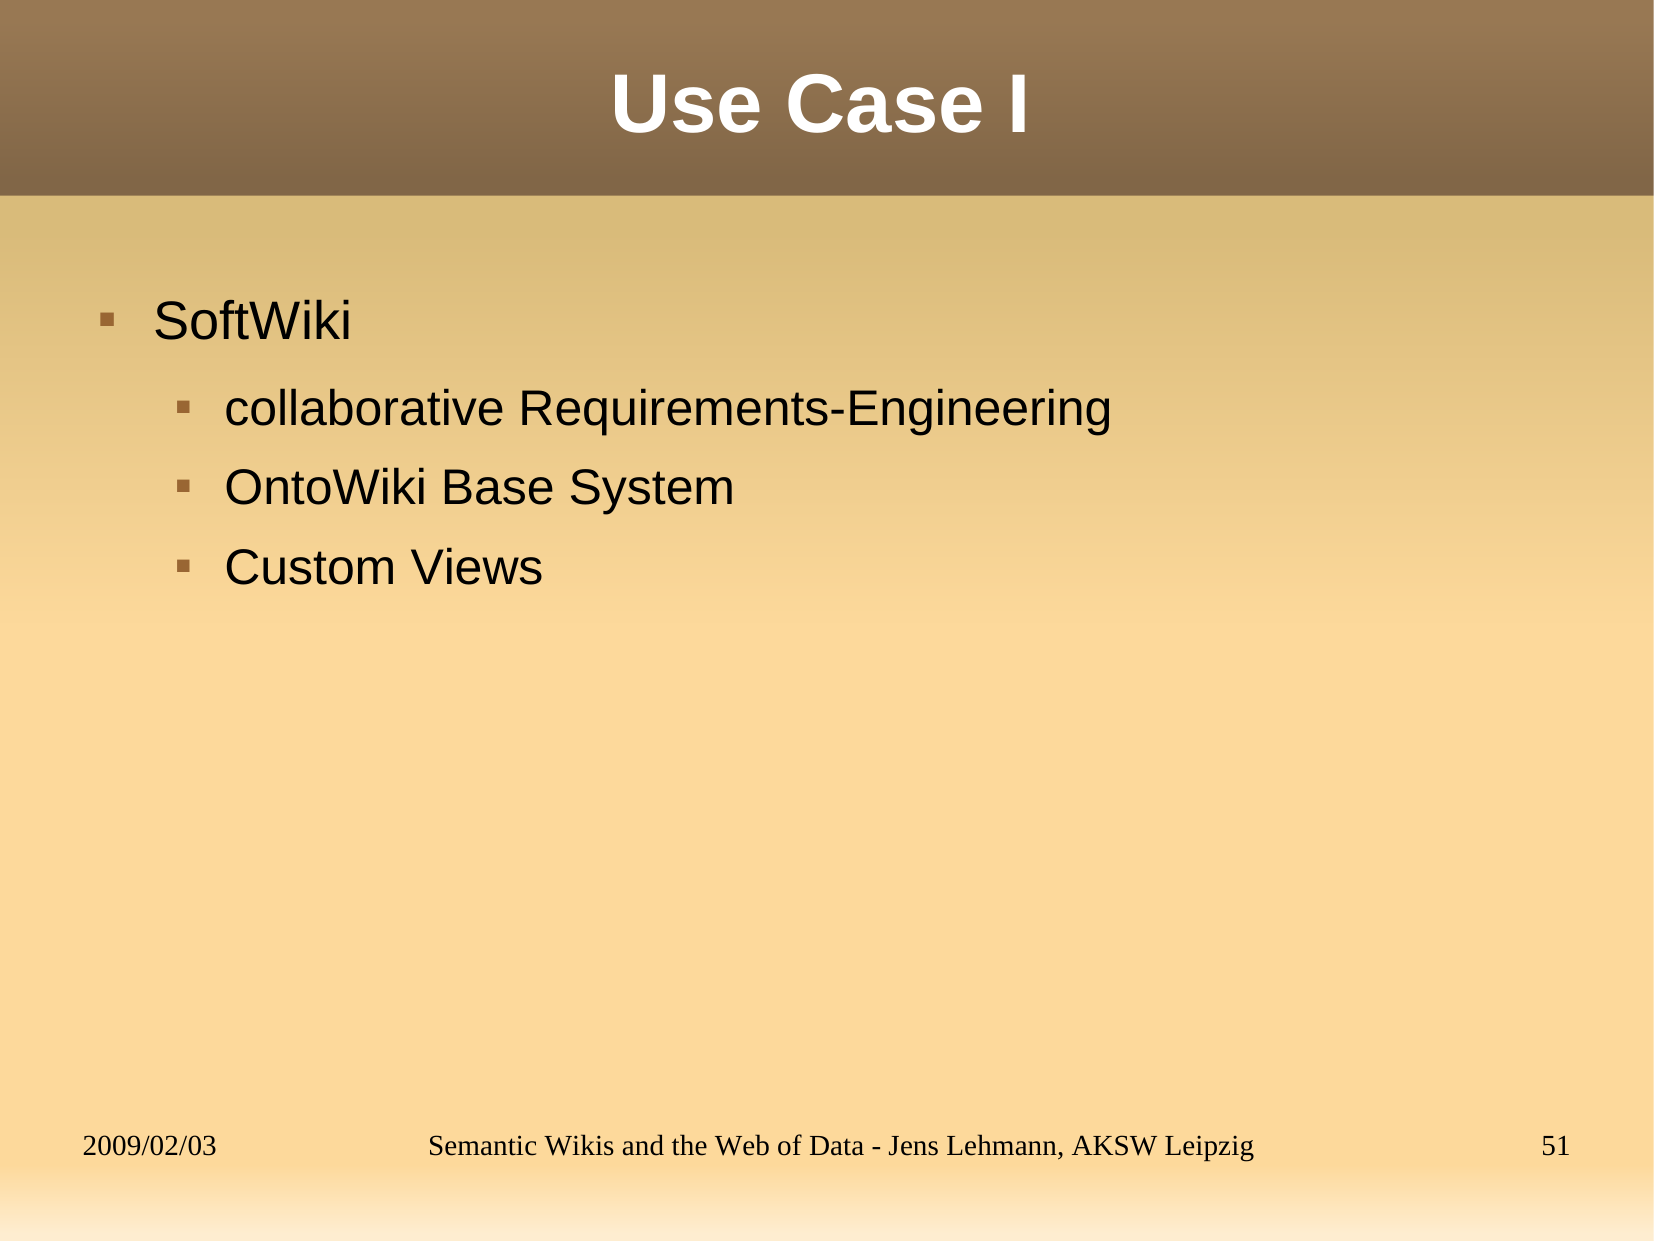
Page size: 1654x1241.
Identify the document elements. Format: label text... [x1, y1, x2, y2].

picture [0, 0, 1654, 1241]
list SoftWiki collaborative Requirements-Engineering OntoWiki Base System Custom Views [82, 290, 1571, 1109]
title Use Case I [76, 0, 1565, 208]
